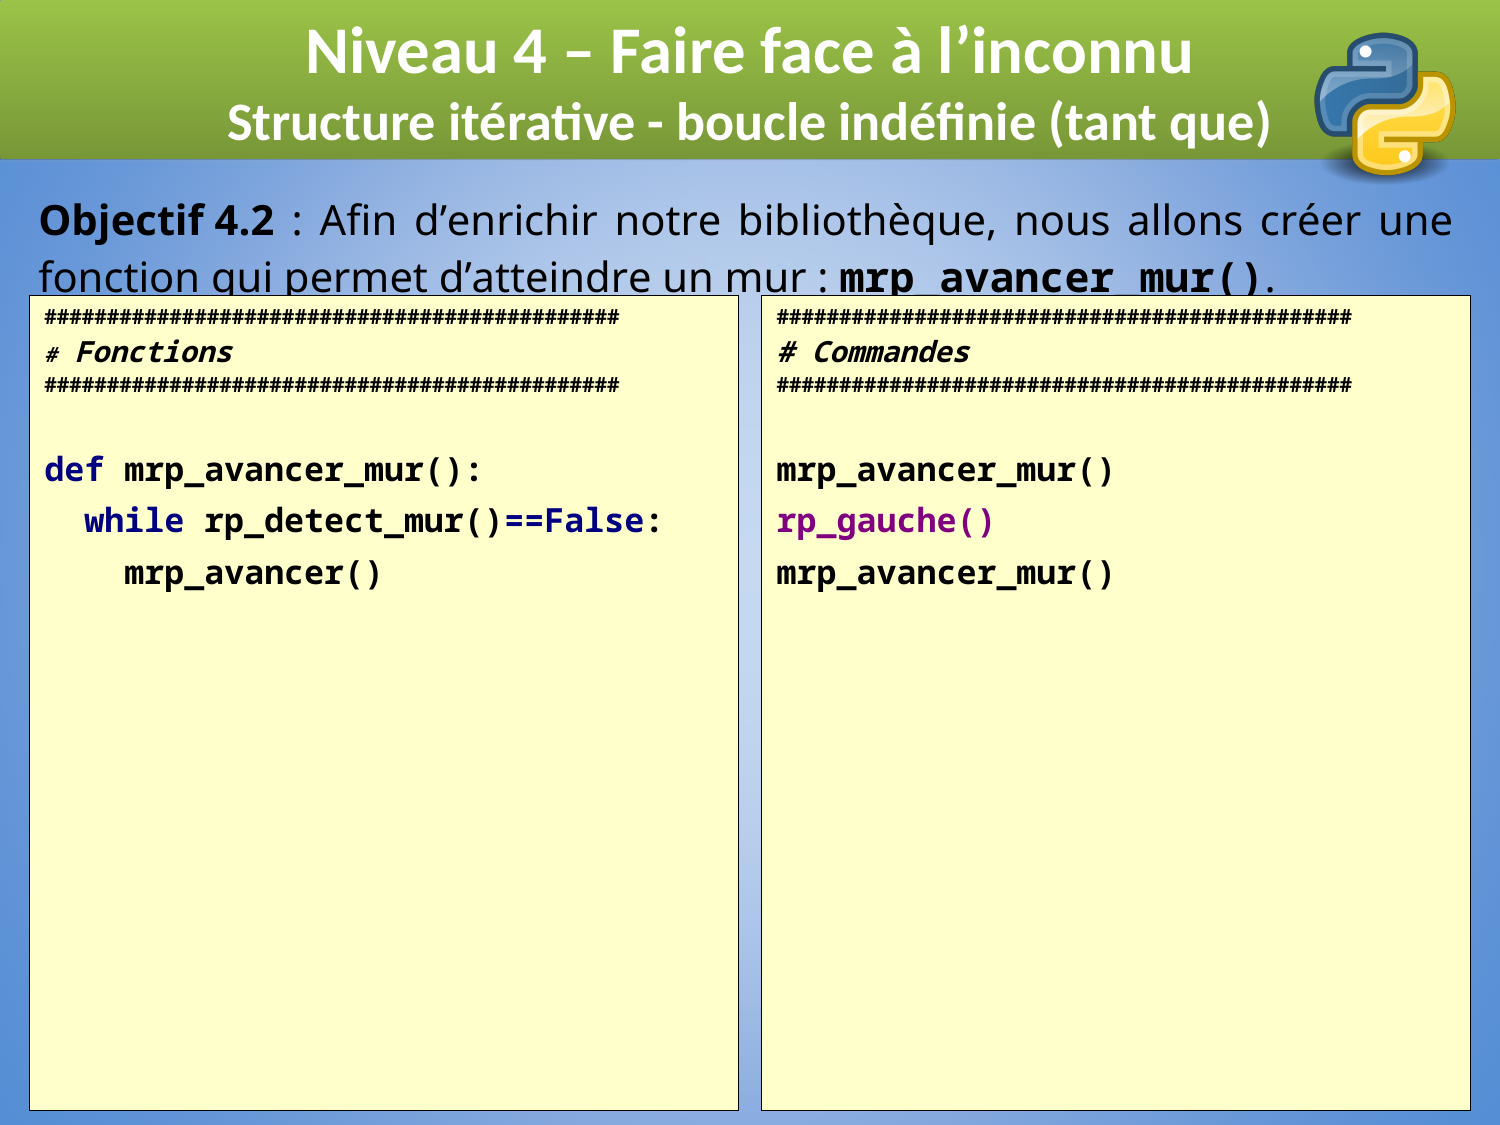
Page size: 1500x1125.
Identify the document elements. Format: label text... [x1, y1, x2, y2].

text_box Niveau 4 – Faire face à l’inconnu Structure itérative - boucle indéfinie (tant que) [0, 0, 1500, 159]
picture [0, 29, 1500, 1125]
text_box Objectif 4.2 : Afin d’enrichir notre bibliothèque, nous allons créer une fonction qui permet d’atteindre un mur : mrp_avancer_mur(). [23, 183, 1469, 324]
text_box ############################################## # Commandes ############################################## mrp_avancer_mur() rp_gauche() mrp_avancer_mur() [761, 295, 1471, 1111]
text_box ############################################## # Fonctions ############################################## def mrp_avancer_mur(): while rp_detect_mur()==False: mrp_avancer() [29, 295, 739, 1111]
